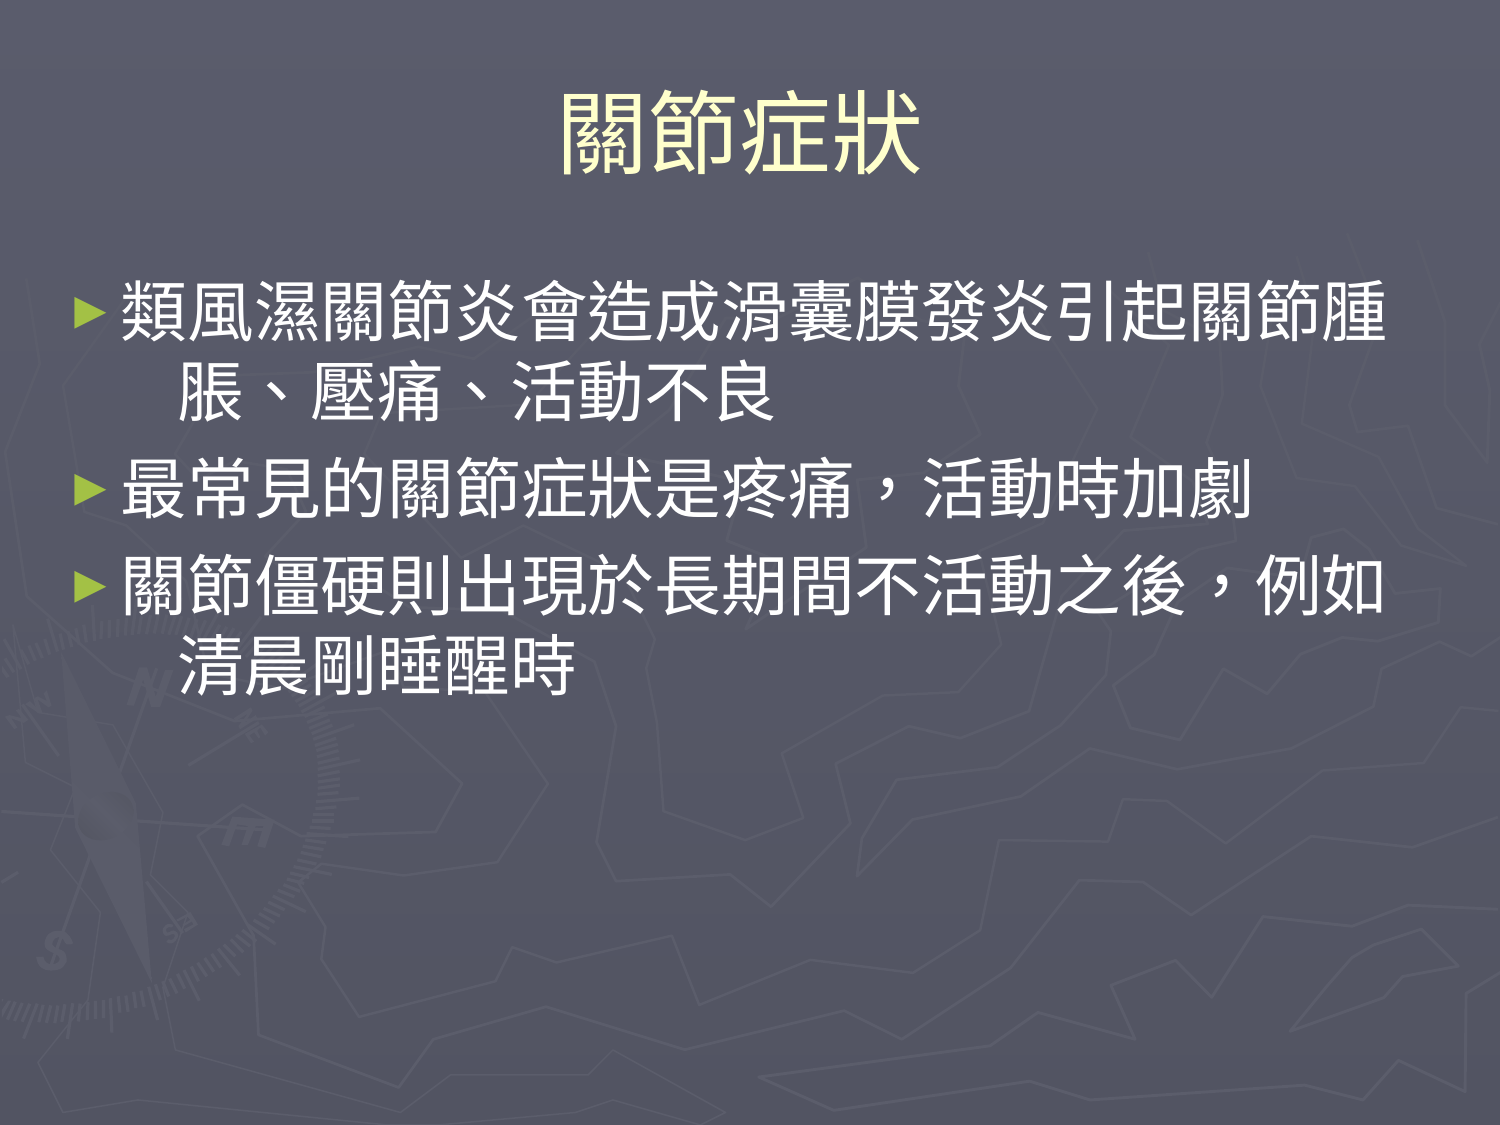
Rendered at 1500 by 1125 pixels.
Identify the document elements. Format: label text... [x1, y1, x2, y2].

title 關節症狀 [49, 37, 1451, 225]
list 類風濕關節炎會造成滑囊膜發炎引起關節腫脹、壓痛、活動不良 最常見的關節症狀是疼痛，活動時加劇 關節僵硬則出現於長期間不活動之後，例如清晨剛睡醒時 [49, 262, 1451, 1001]
